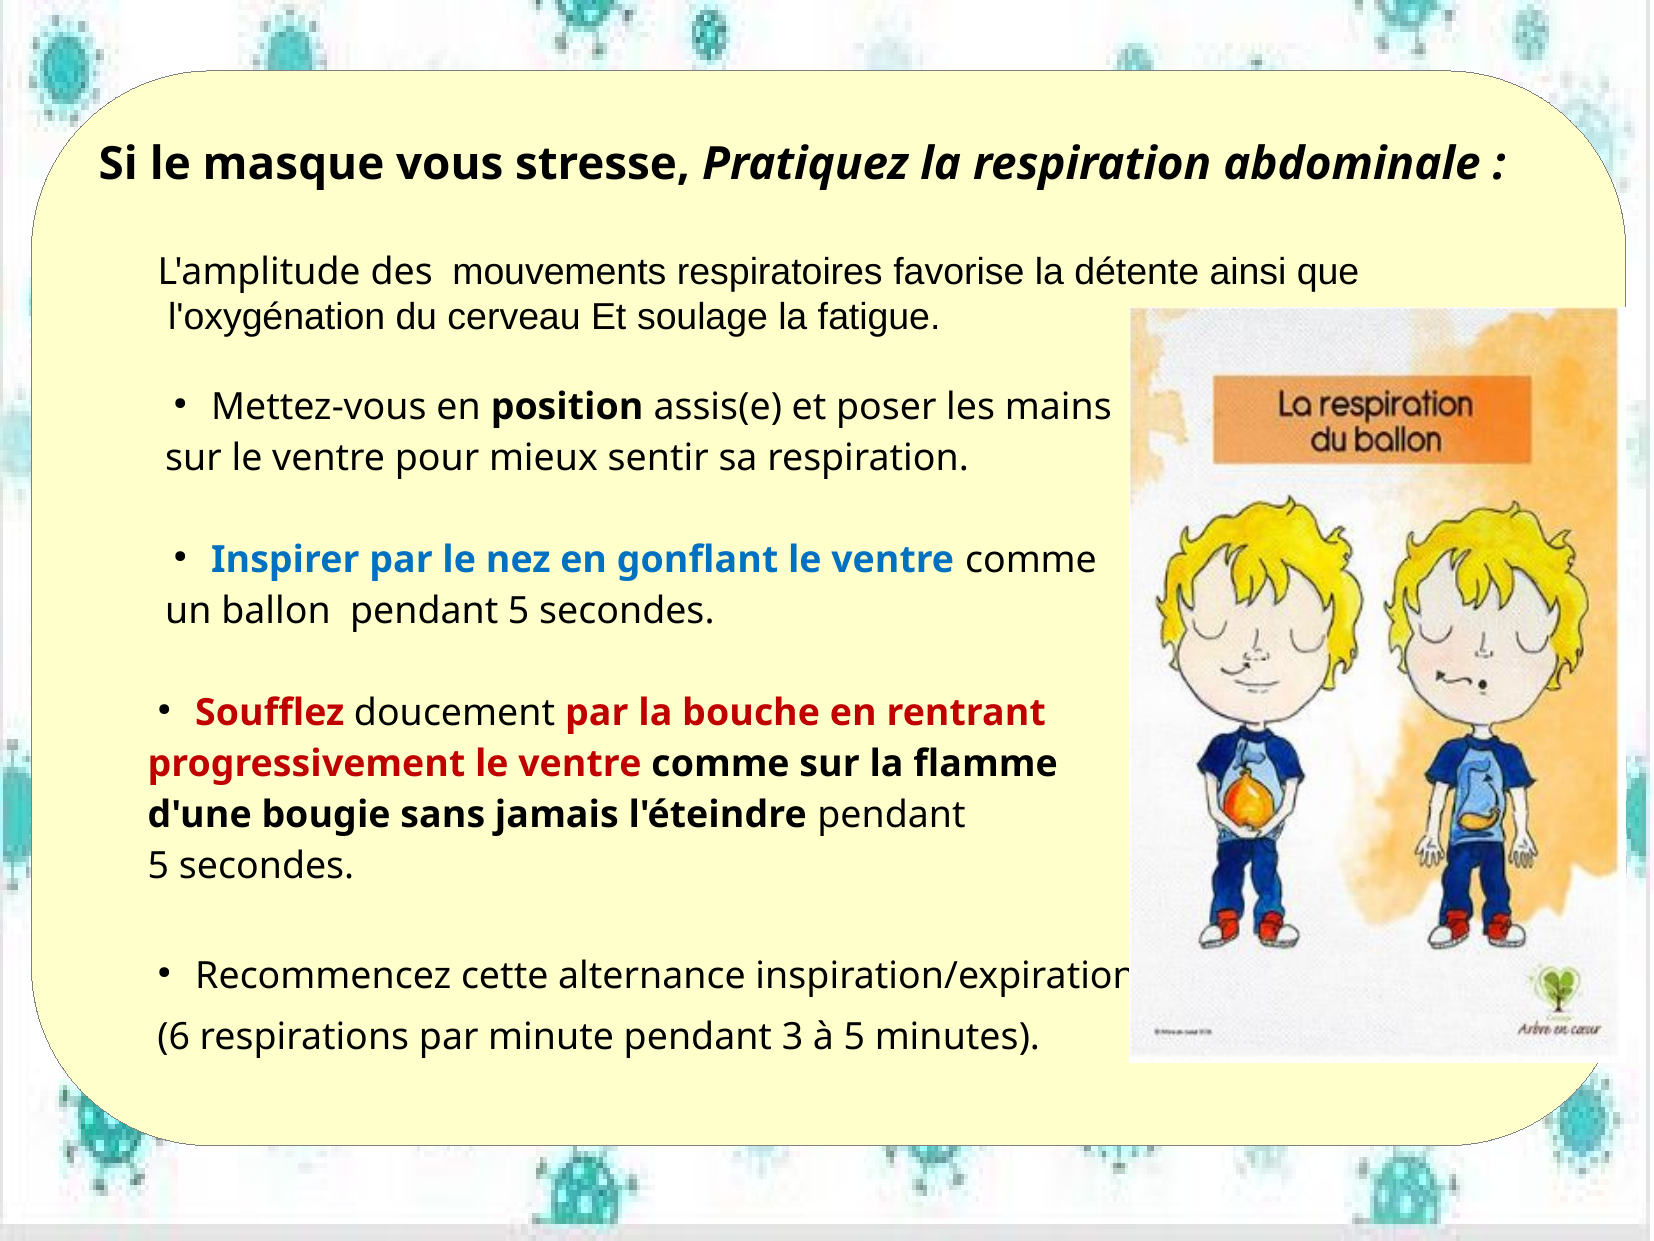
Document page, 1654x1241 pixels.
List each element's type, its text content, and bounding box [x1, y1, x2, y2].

picture [1129, 307, 1626, 1063]
text_box Si le masque vous stresse, Pratiquez la respiration abdominale : L'amplitude des mouvements respiratoires favorise la détente ainsi que l'oxygénation du cerveau Et soulage la fatigue. Mettez-vous en position assis(e) et poser les mains sur le ventre pour mieux sentir sa respiration. Inspirer par le nez en gonflant le ventre comme un ballon pendant 5 secondes. Soufflez doucement par la bouche en rentrant progressivement le ventre comme sur la flamme d'une bougie sans jamais l'éteindre pendant 5 secondes. Recommencez cette alternance inspiration/expiration (6 respirations par minute pendant 3 à 5 minutes). [31, 70, 1626, 1146]
